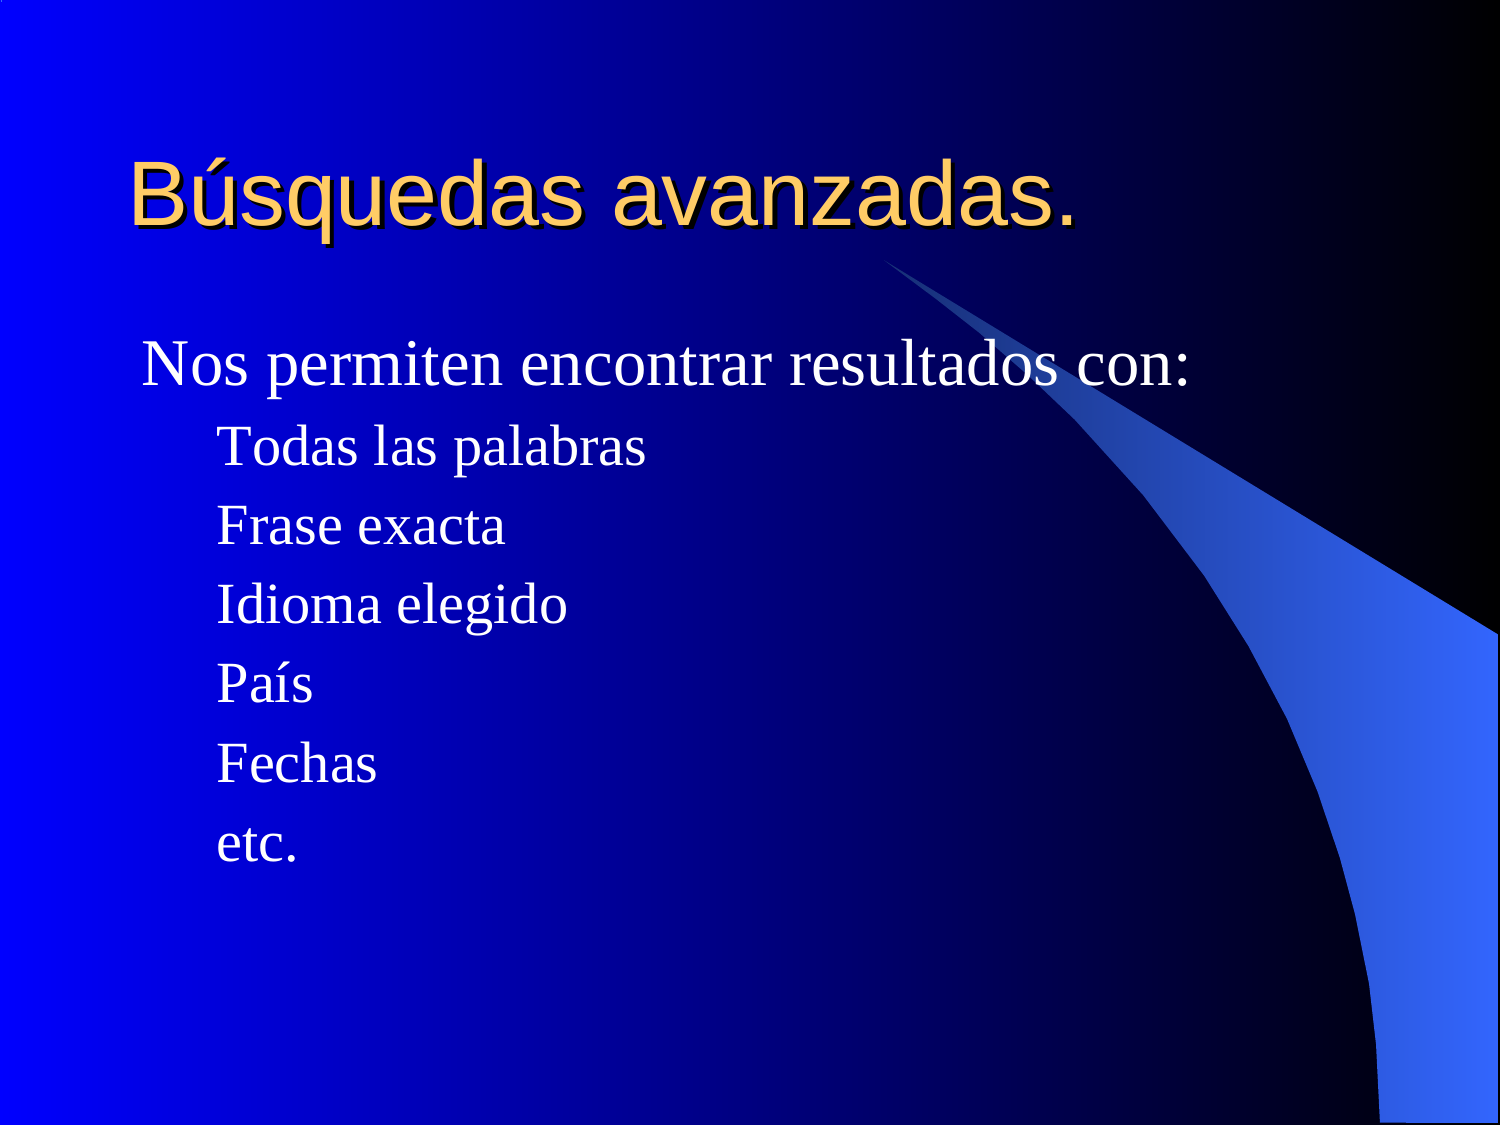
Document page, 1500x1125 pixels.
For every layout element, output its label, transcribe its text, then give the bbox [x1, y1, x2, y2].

list Nos permiten encontrar resultados con: Todas las palabras Frase exacta Idioma elegido País Fechas etc. [111, 324, 1387, 1004]
title Búsquedas avanzadas. [111, 99, 1438, 288]
